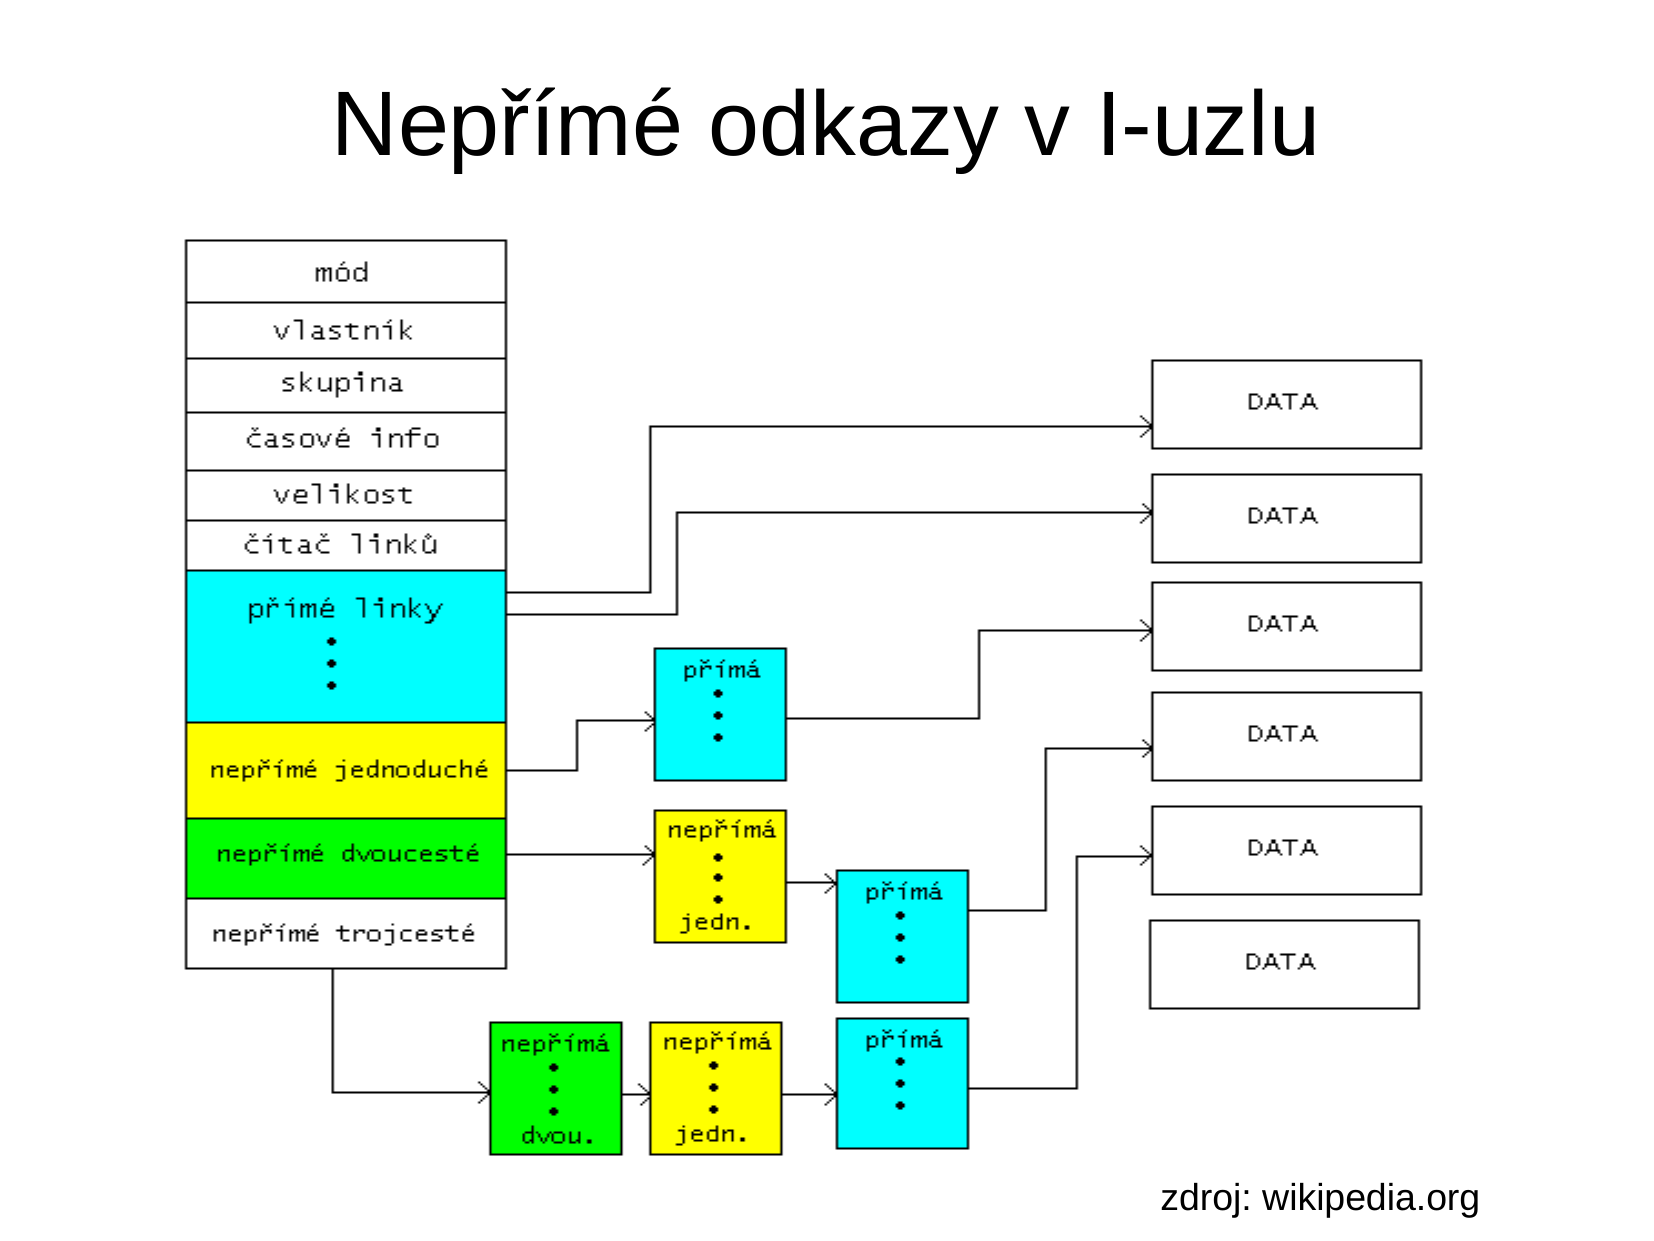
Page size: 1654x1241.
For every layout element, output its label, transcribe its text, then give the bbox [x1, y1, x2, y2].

picture [59, 206, 1625, 1182]
text_box zdroj: wikipedia.org [1145, 1169, 1607, 1227]
title Nepřímé odkazy v I-uzlu [82, 27, 1571, 206]
